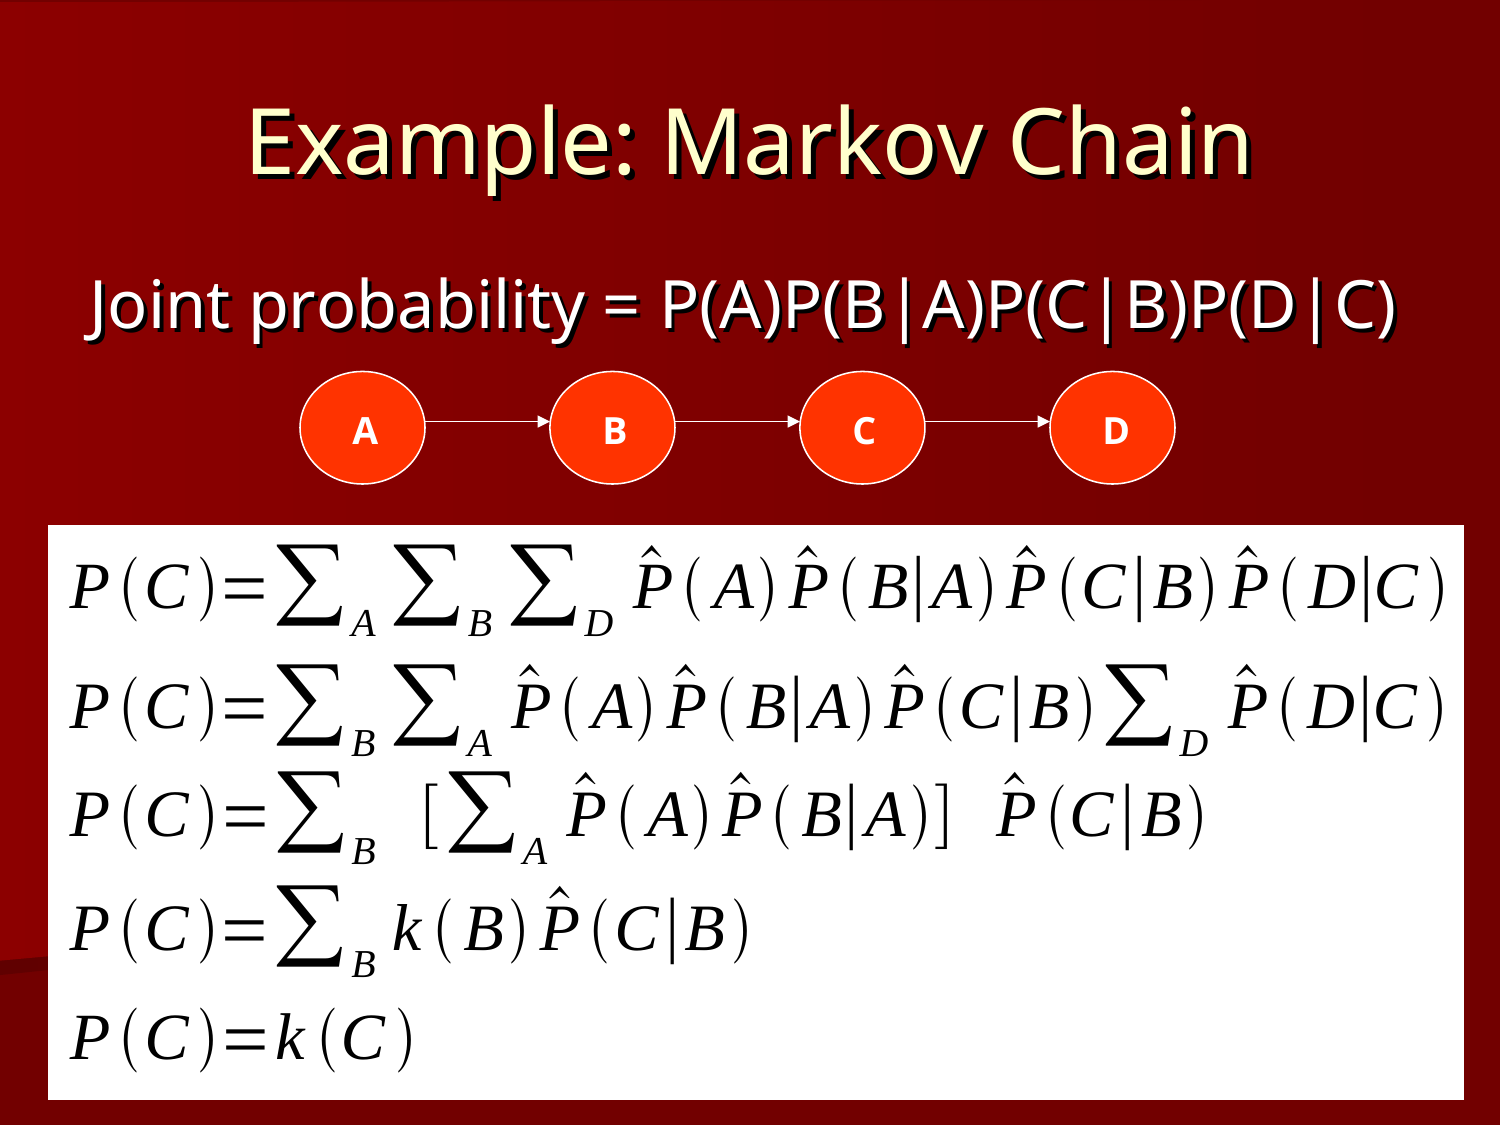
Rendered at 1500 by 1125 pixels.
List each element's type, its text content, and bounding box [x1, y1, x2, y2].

chart [58, 660, 1453, 765]
chart [58, 540, 1455, 646]
text_box [799, 371, 925, 485]
chart [58, 768, 1213, 873]
text_box A [337, 396, 413, 463]
text_box B [587, 396, 663, 463]
text_box [549, 371, 676, 485]
text_box [1050, 371, 1176, 485]
title Example: Markov Chain [75, 45, 1426, 233]
text_box D [1087, 396, 1163, 463]
list Joint probability = P(A)P(B|A)P(C|B)P(D|C) [74, 249, 1463, 601]
text_box [300, 371, 426, 485]
text_box [48, 525, 1464, 1100]
chart [58, 1001, 422, 1078]
text_box C [837, 396, 913, 463]
chart [58, 881, 758, 987]
